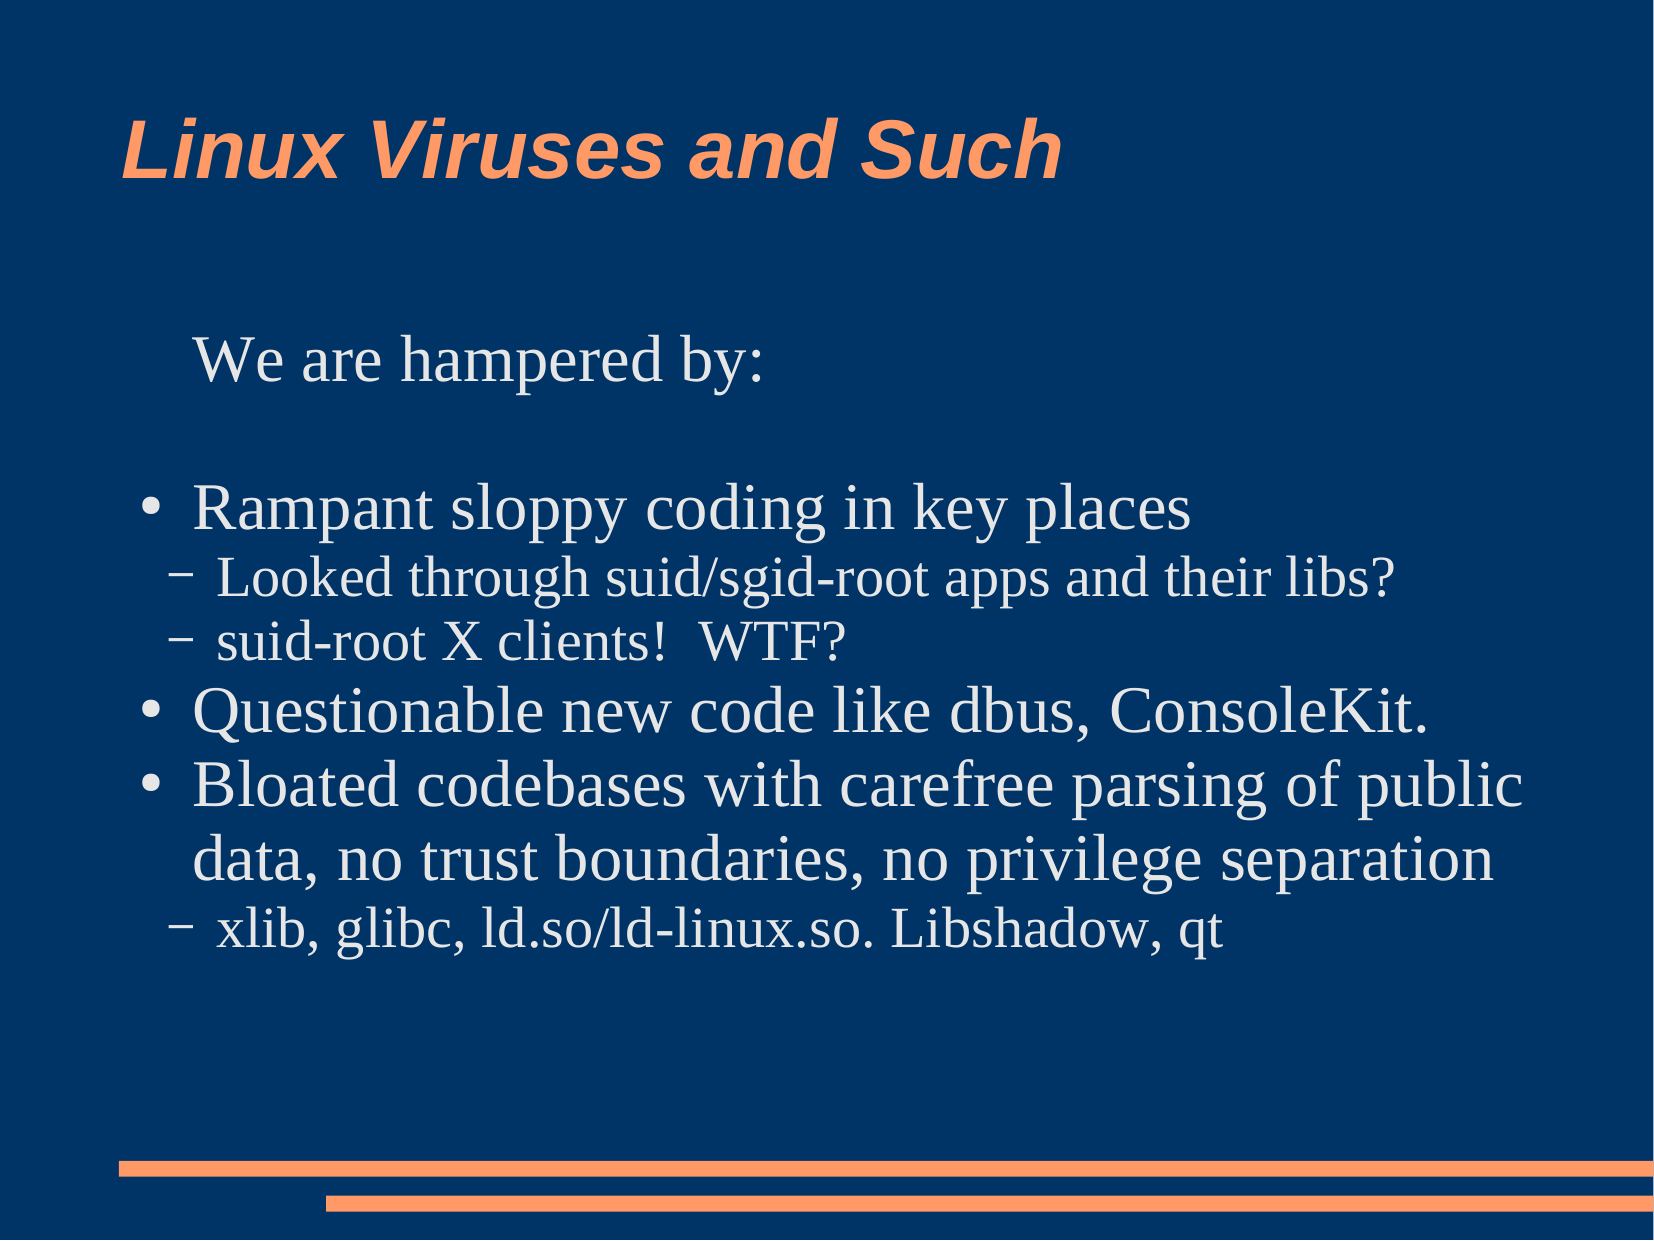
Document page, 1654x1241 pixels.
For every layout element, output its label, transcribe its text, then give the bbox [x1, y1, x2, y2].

list We are hampered by: Rampant sloppy coding in key places Looked through suid/sgid-root apps and their libs? suid-root X clients! WTF? Questionable new code like dbus, ConsoleKit. Bloated codebases with carefree parsing of public data, no trust boundaries, no privilege separation xlib, glibc, ld.so/ld-linux.so. Libshadow, qt [121, 322, 1561, 1141]
title Linux Viruses and Such [121, 46, 1534, 254]
